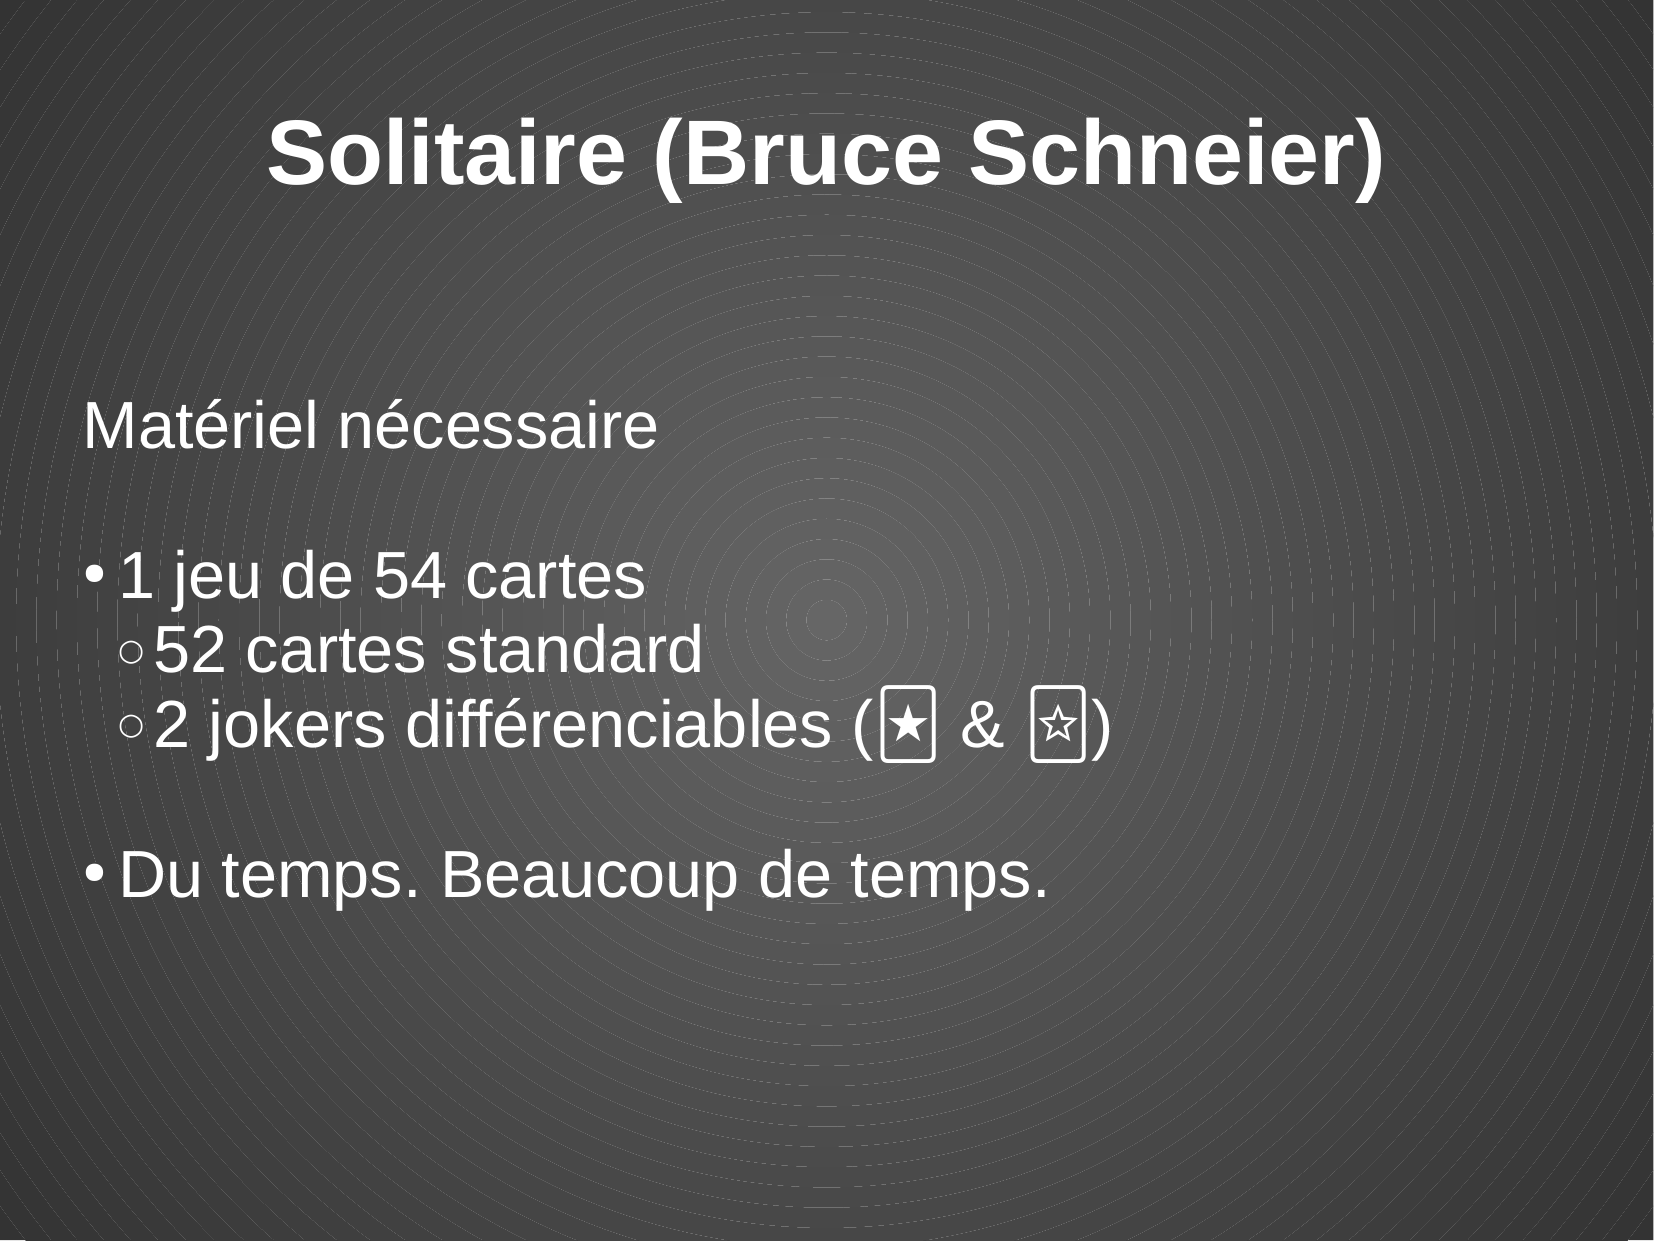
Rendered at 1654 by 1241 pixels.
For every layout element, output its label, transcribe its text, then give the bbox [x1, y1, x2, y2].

subtitle Matériel nécessaire 1 jeu de 54 cartes 52 cartes standard 2 jokers différenciables (🃏 & 🃟) Du temps. Beaucoup de temps. [82, 290, 1571, 1010]
title Solitaire (Bruce Schneier) [82, 49, 1571, 257]
